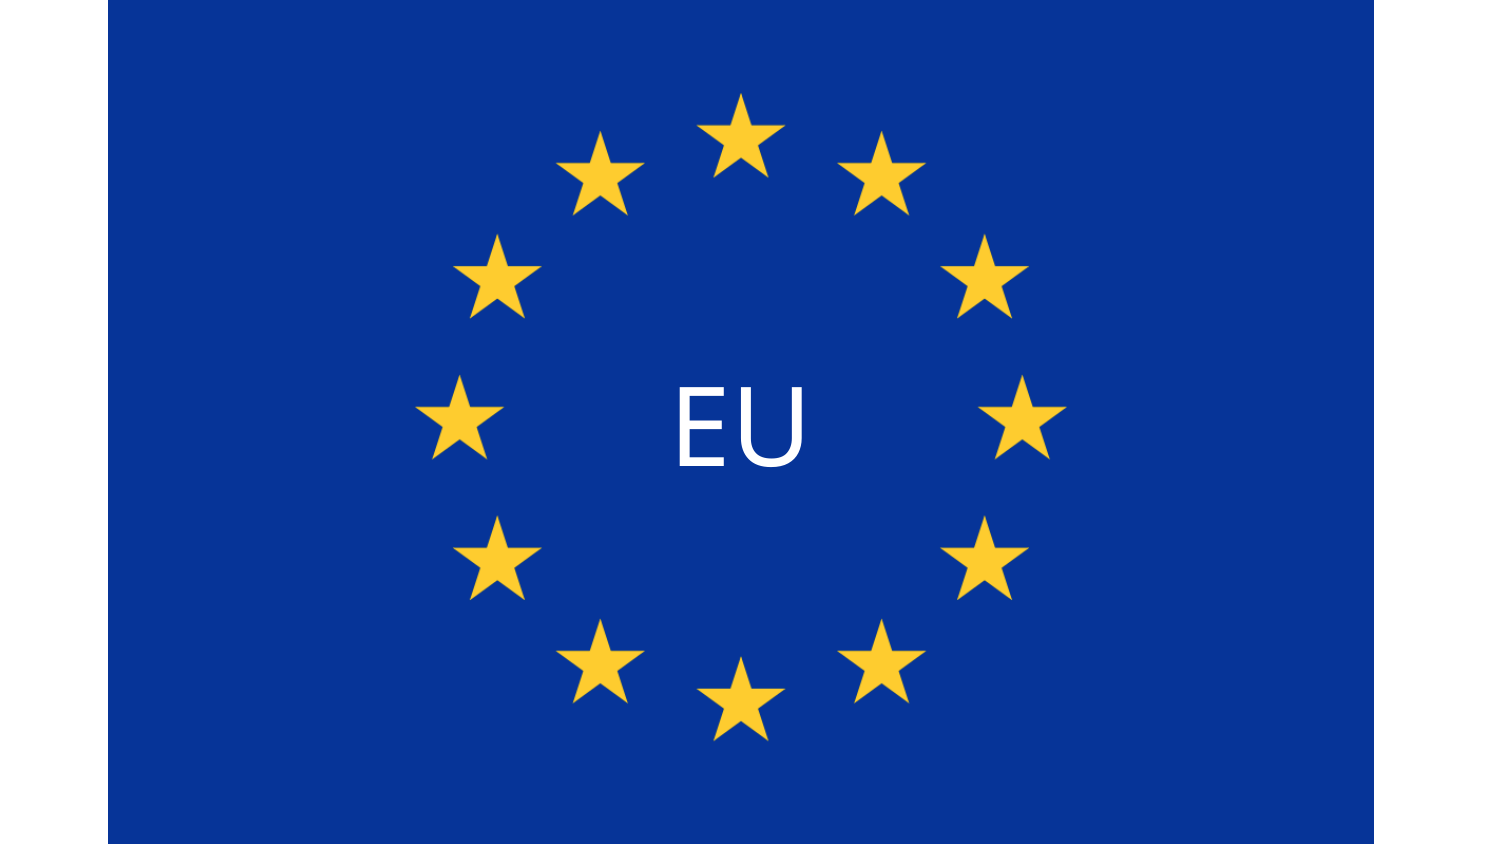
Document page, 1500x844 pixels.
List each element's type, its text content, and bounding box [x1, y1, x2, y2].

title EU [103, 331, 1379, 513]
picture [108, 0, 1374, 331]
picture [108, 513, 1374, 844]
